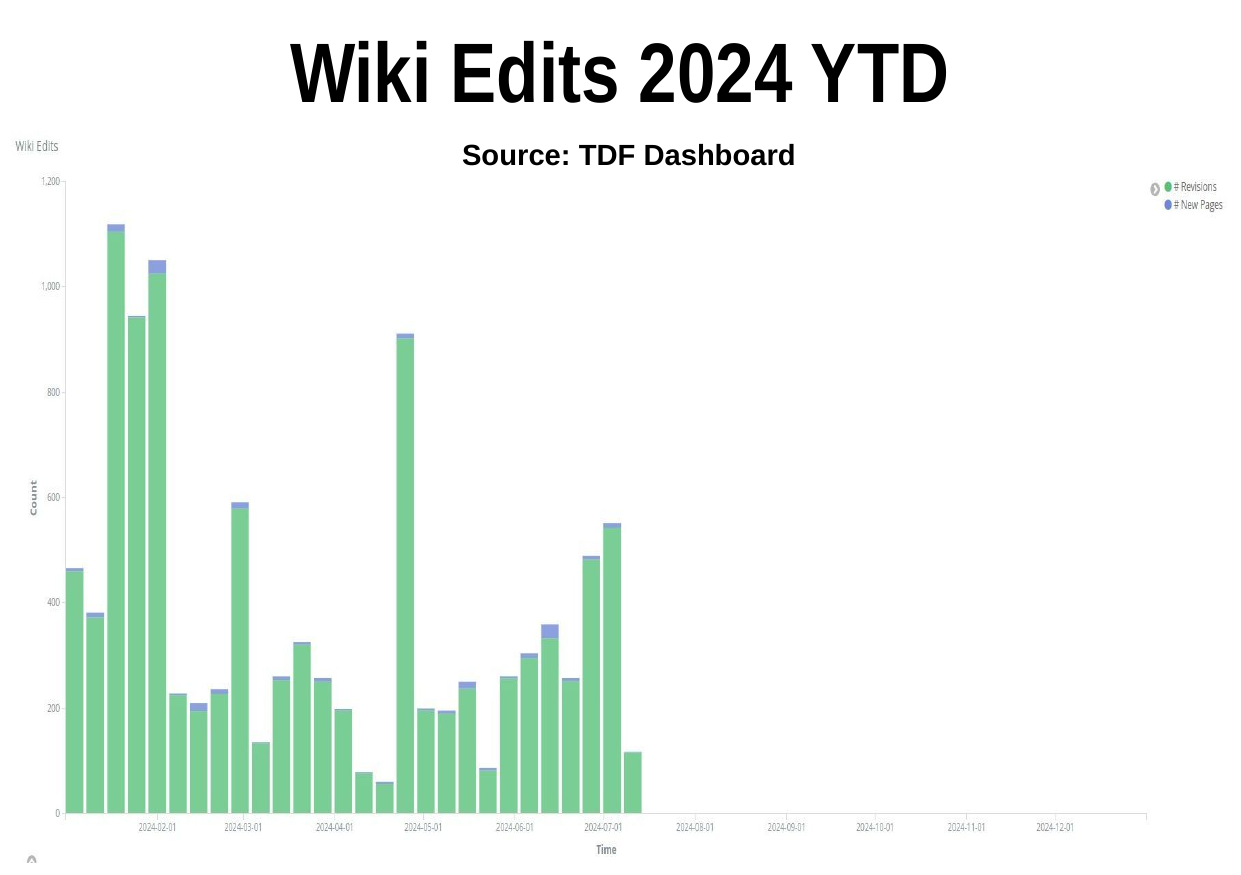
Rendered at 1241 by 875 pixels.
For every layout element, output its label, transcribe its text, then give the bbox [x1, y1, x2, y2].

picture [11, 132, 1229, 863]
title Wiki Edits 2024 YTD [11, 12, 1229, 132]
text_box Source: TDF Dashboard [447, 131, 812, 185]
